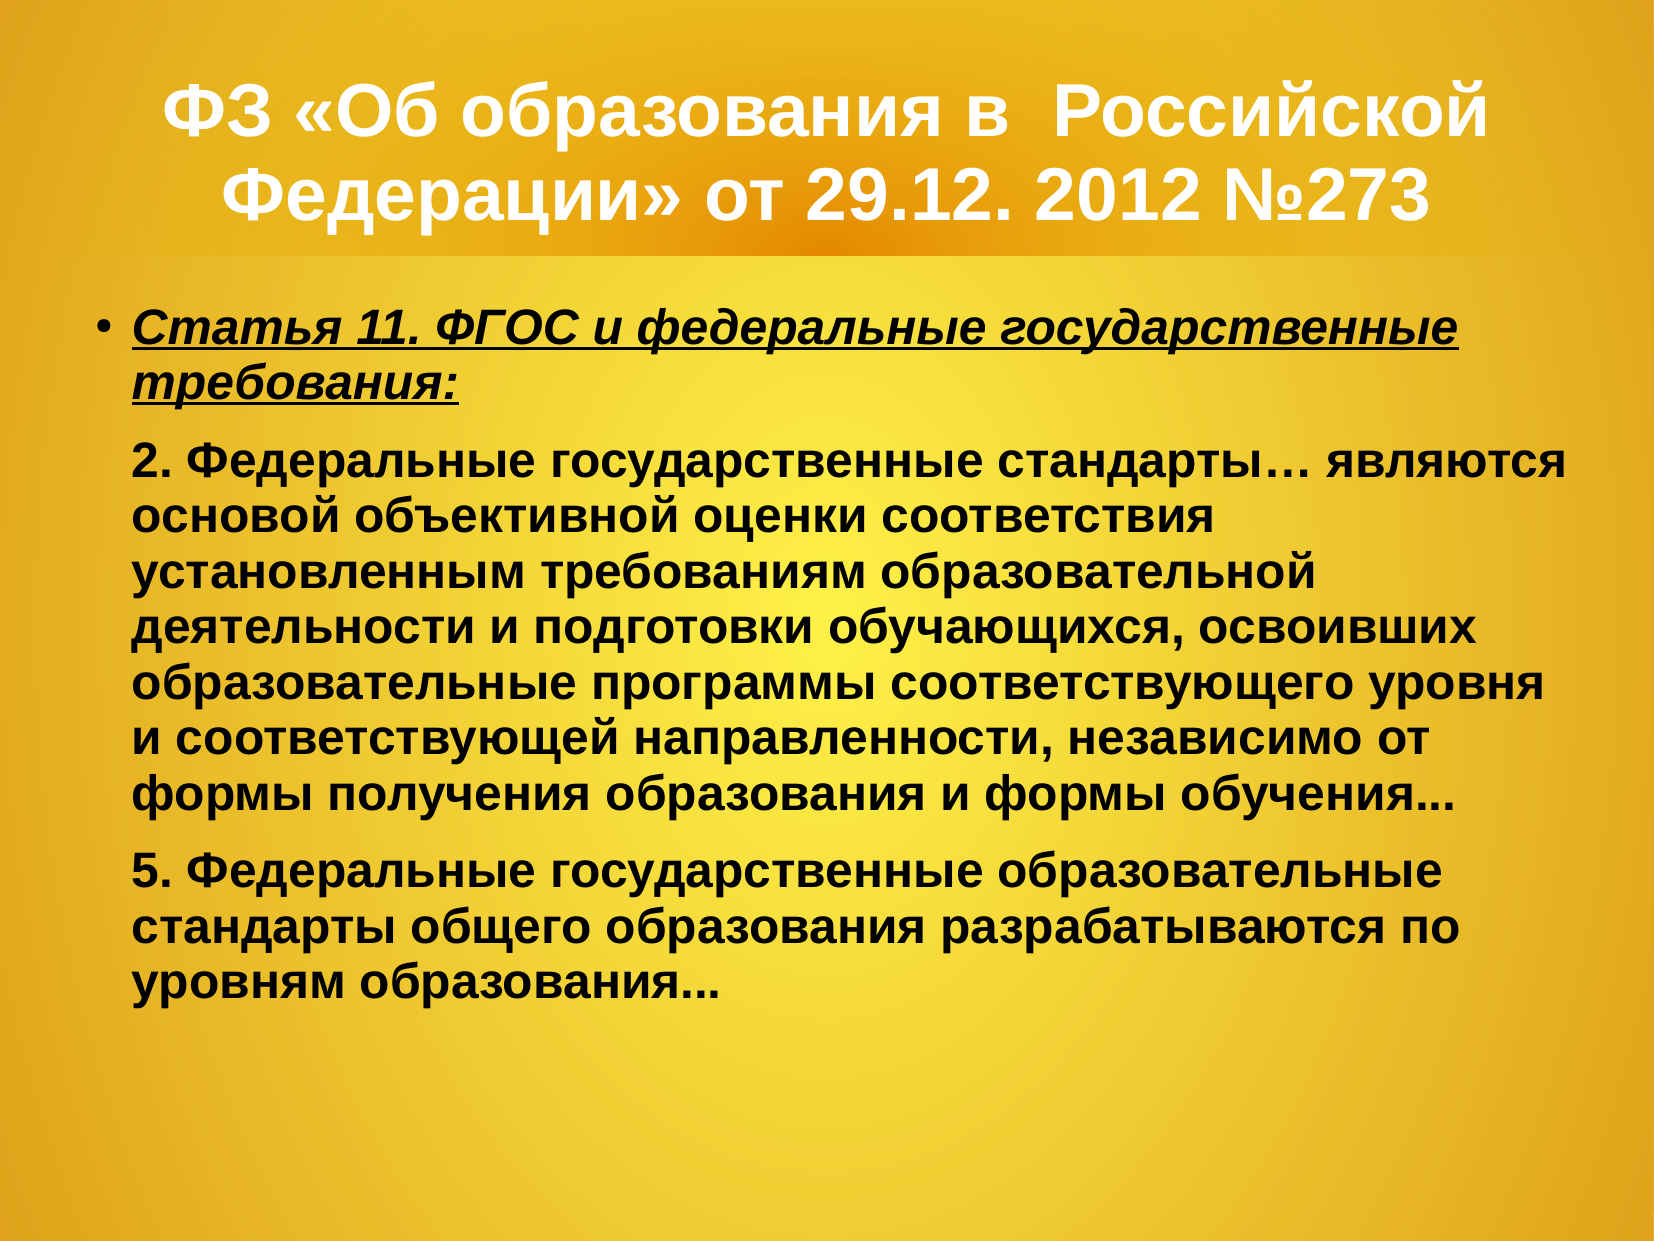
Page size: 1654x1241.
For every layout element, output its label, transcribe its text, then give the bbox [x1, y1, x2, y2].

title ФЗ «Об образования в Российской Федерации» от 29.12. 2012 №273 [82, 49, 1571, 257]
list Статья 11. ФГОС и федеральные государственные требования: 2. Федеральные государственные стандарты… являются основой объективной оценки соответствия установленным требованиям образовательной деятельности и подготовки обучающихся, освоивших образовательные программы соответствующего уровня и соответствующей направленности, независимо от формы получения образования и формы обучения... 5. Федеральные государственные образовательные стандарты общего образования разрабатываются по уровням образования... [82, 299, 1571, 1019]
